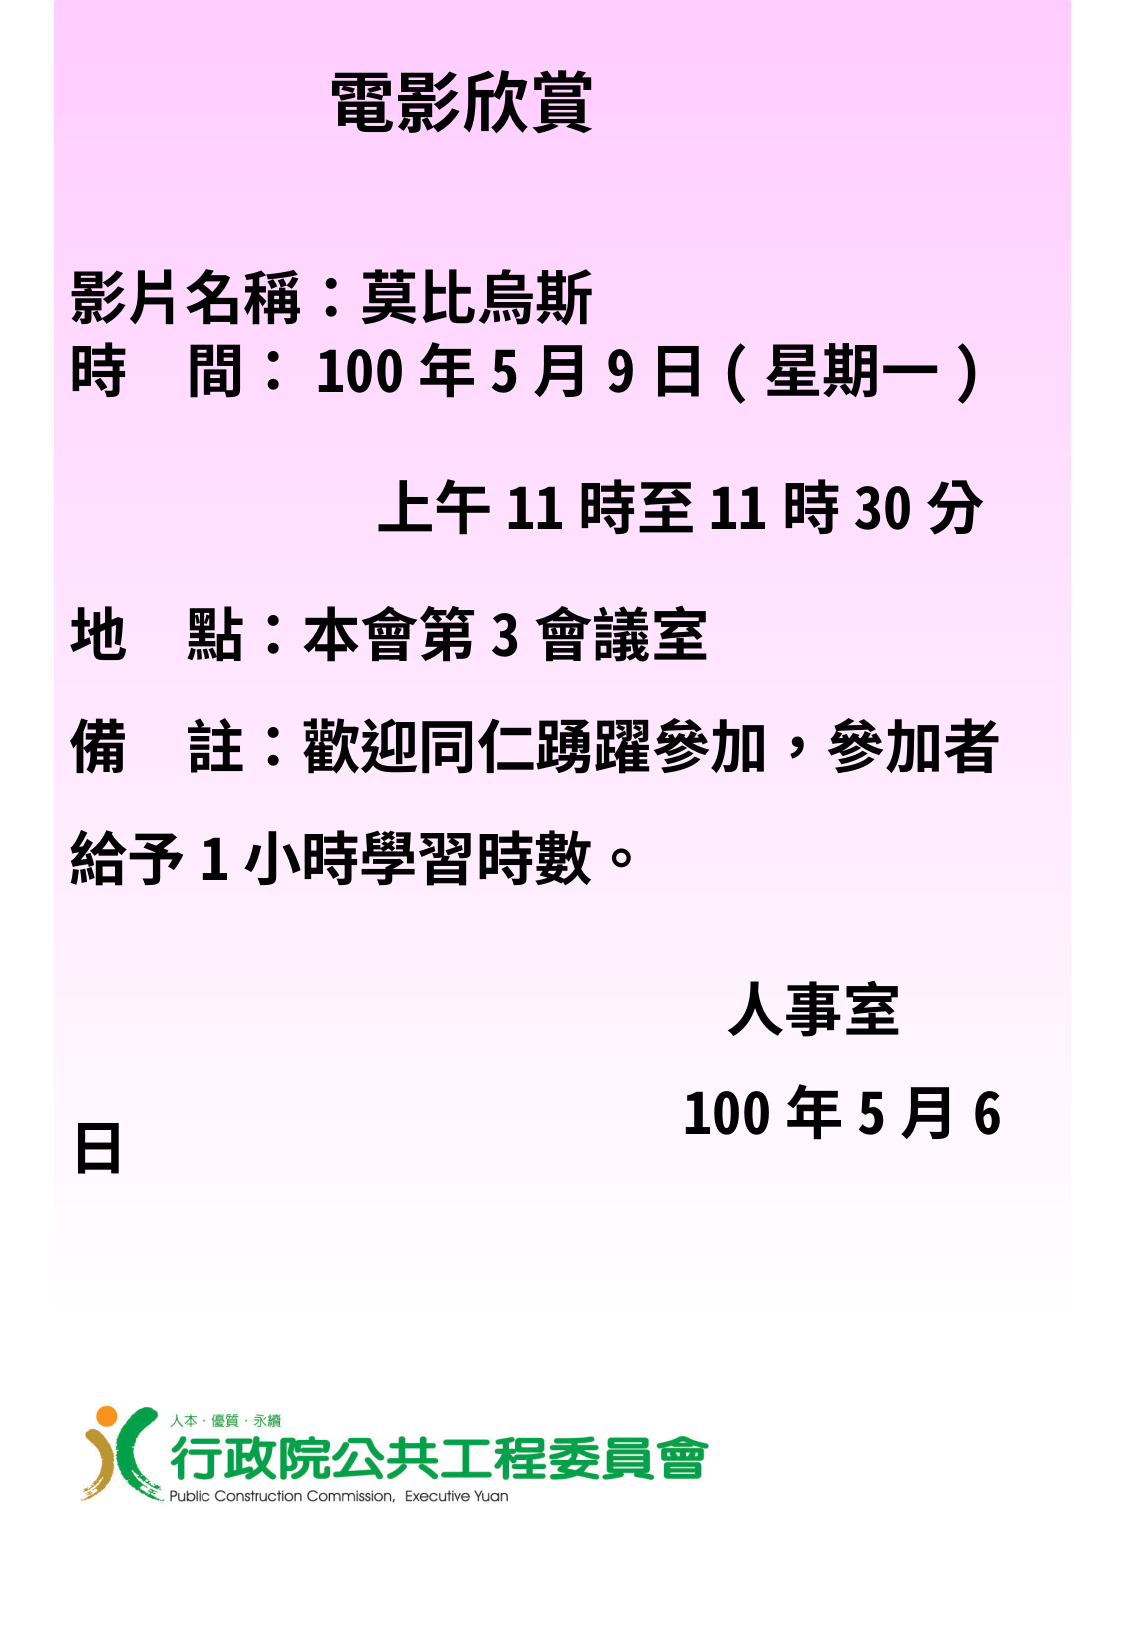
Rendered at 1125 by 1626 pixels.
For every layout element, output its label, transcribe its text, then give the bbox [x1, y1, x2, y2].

subtitle 電影欣賞 影片名稱：莫比烏斯 時 間：100年5月9日(星期一) 上午11時至11時30分 地 點：本會第3會議室 備 註：歡迎同仁踴躍參加，參加者給予1小時學習時數。 人事室 100年5月6日 [54, 0, 1071, 1321]
picture [75, 1399, 713, 1510]
